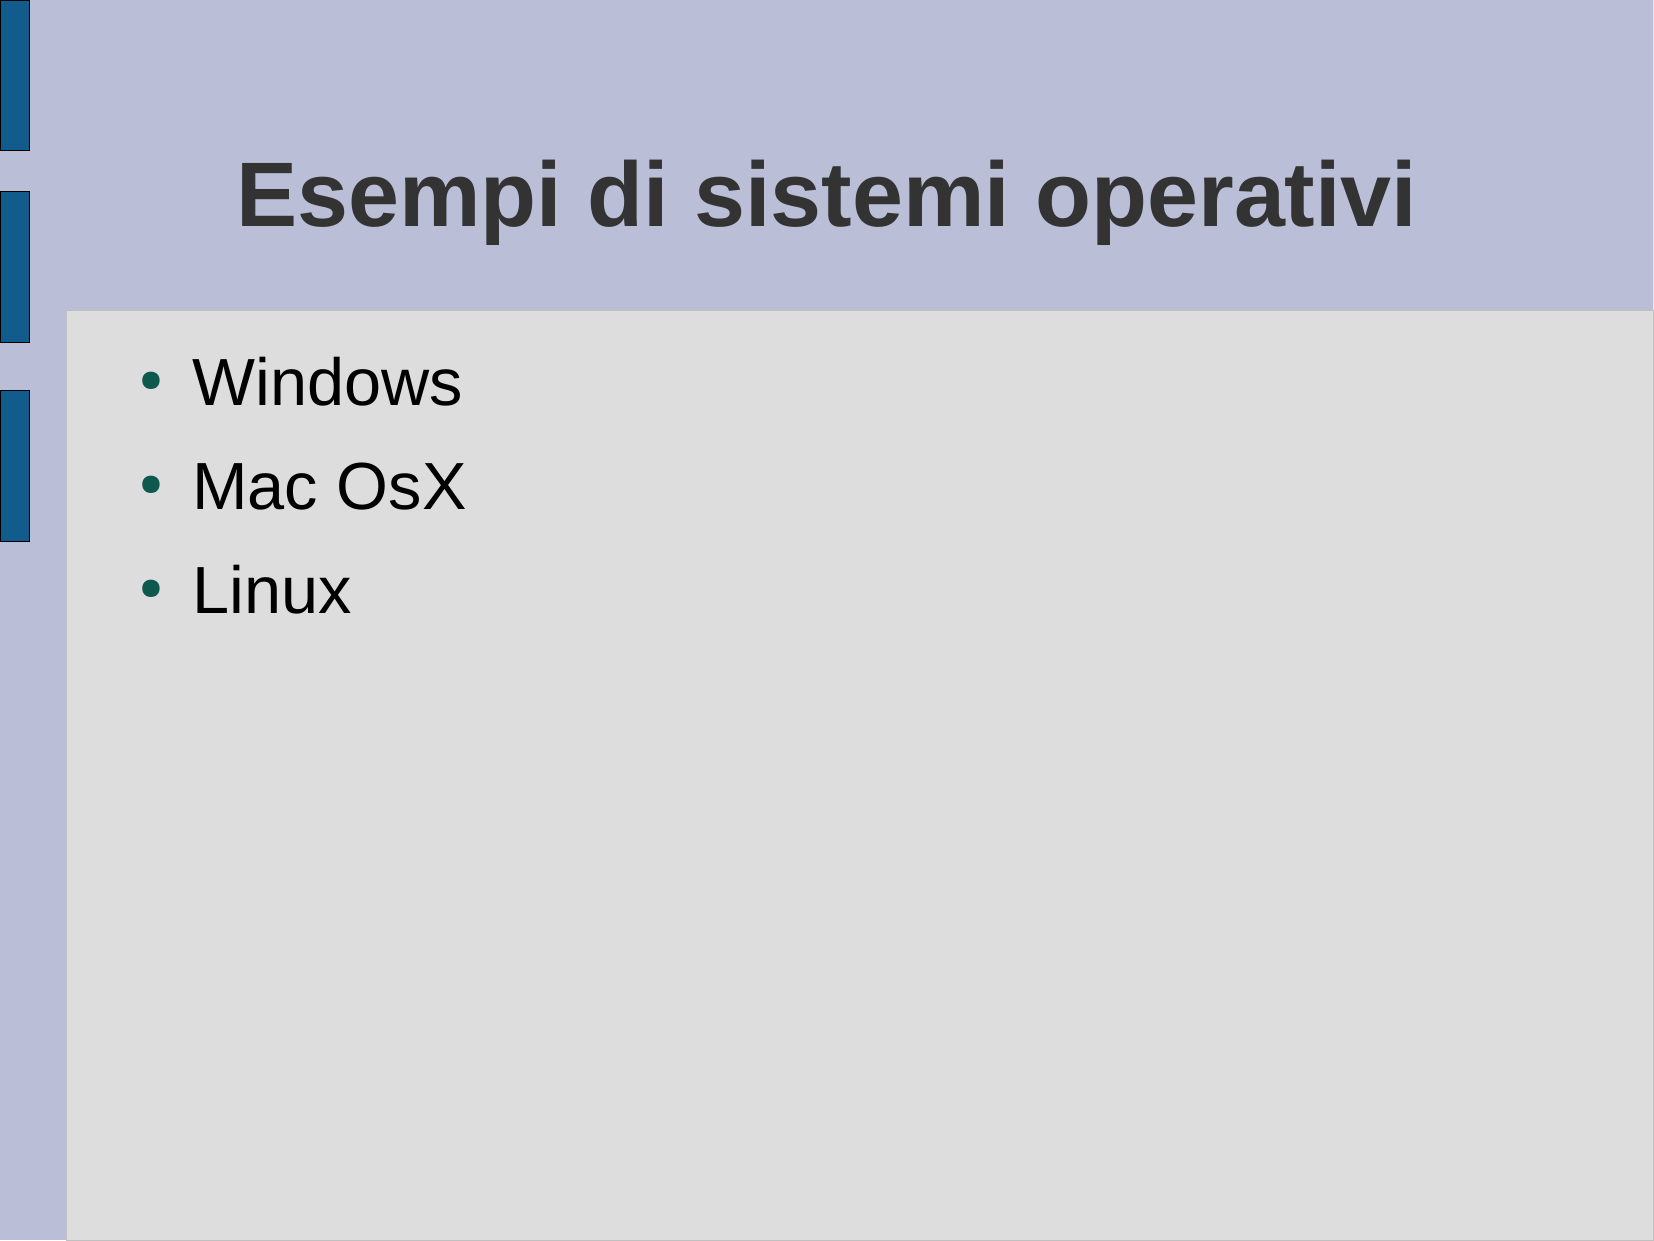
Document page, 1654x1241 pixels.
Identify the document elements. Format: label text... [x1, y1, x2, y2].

list Windows Mac OsX Linux [121, 344, 1534, 1164]
title Esempi di sistemi operativi [121, 91, 1534, 299]
